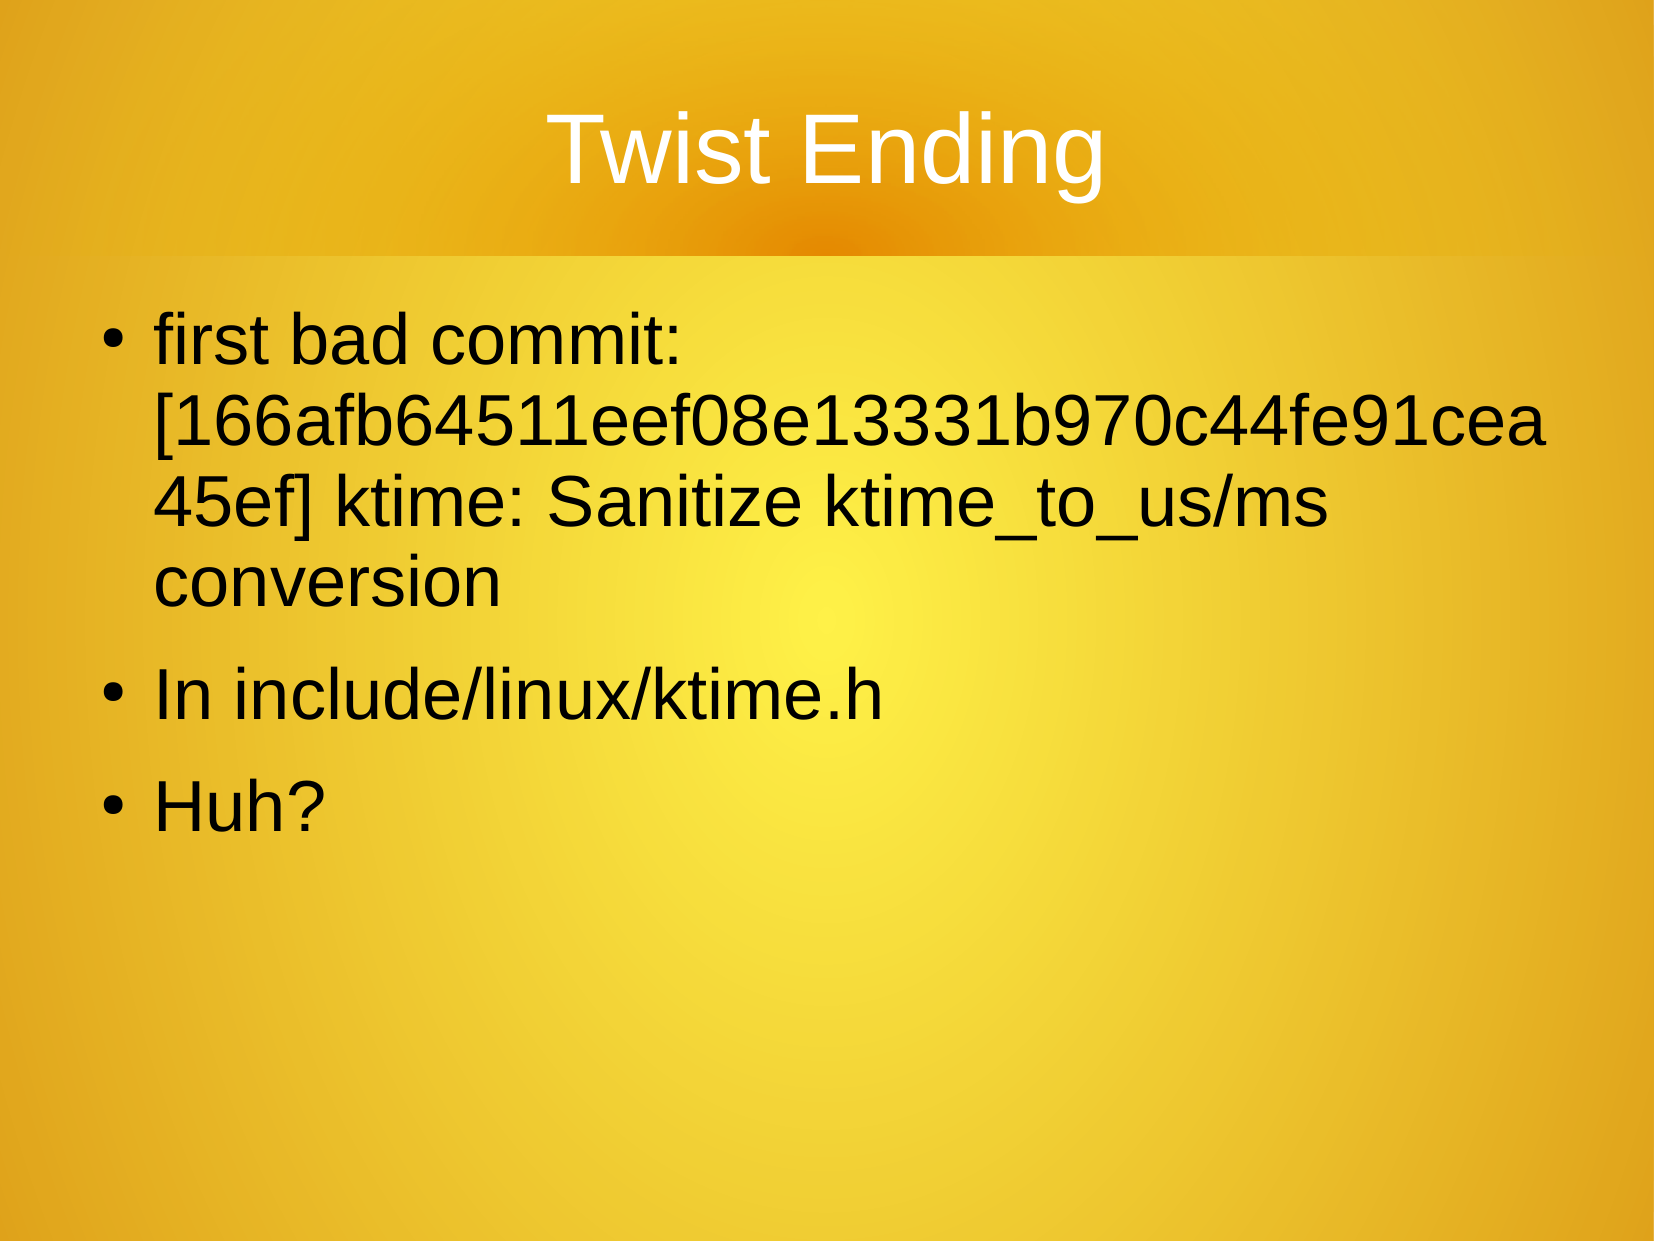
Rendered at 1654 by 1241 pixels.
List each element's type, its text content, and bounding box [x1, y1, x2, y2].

text_box [82, 299, 1571, 1019]
title Twist Ending [82, 47, 1571, 252]
